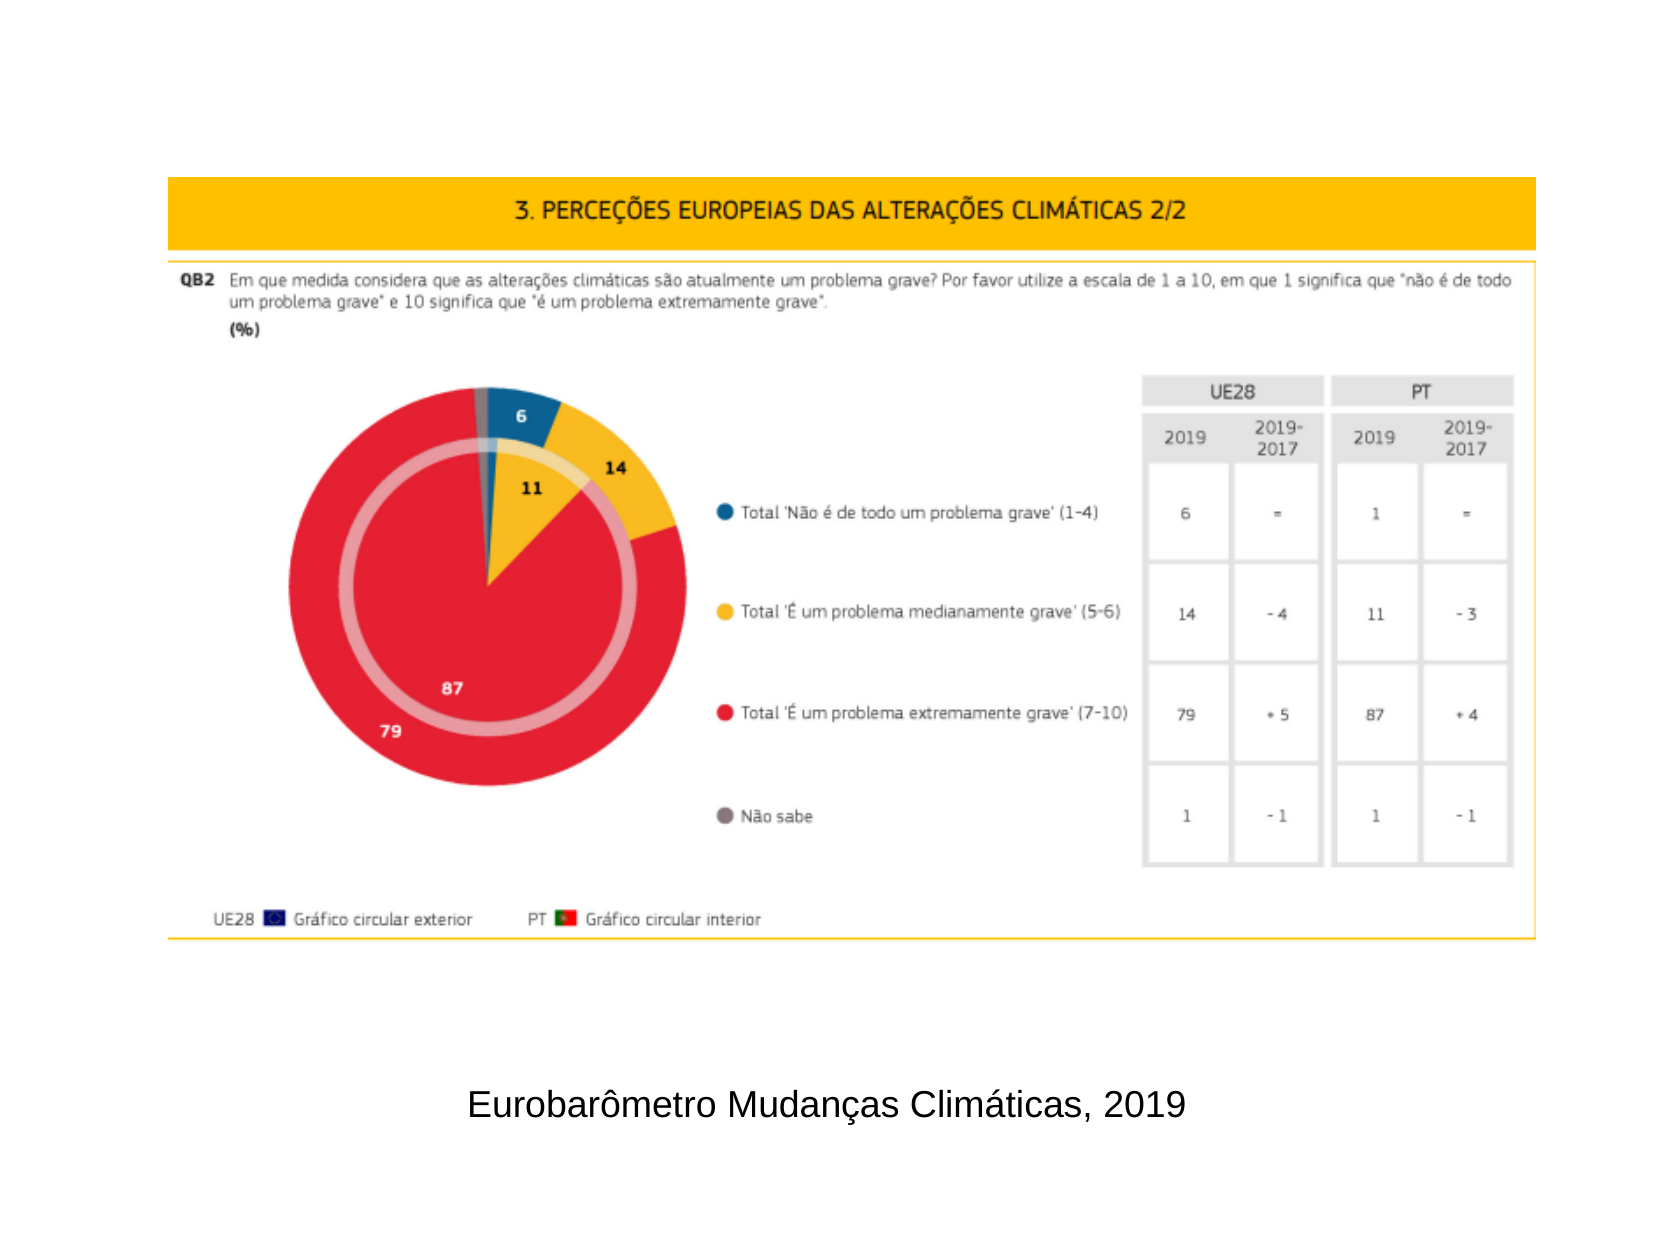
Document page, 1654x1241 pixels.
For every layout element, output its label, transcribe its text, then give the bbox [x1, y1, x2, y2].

text_box Eurobarômetro Mudanças Climáticas, 2019 [620, 1074, 1034, 1134]
picture [168, 177, 1536, 945]
